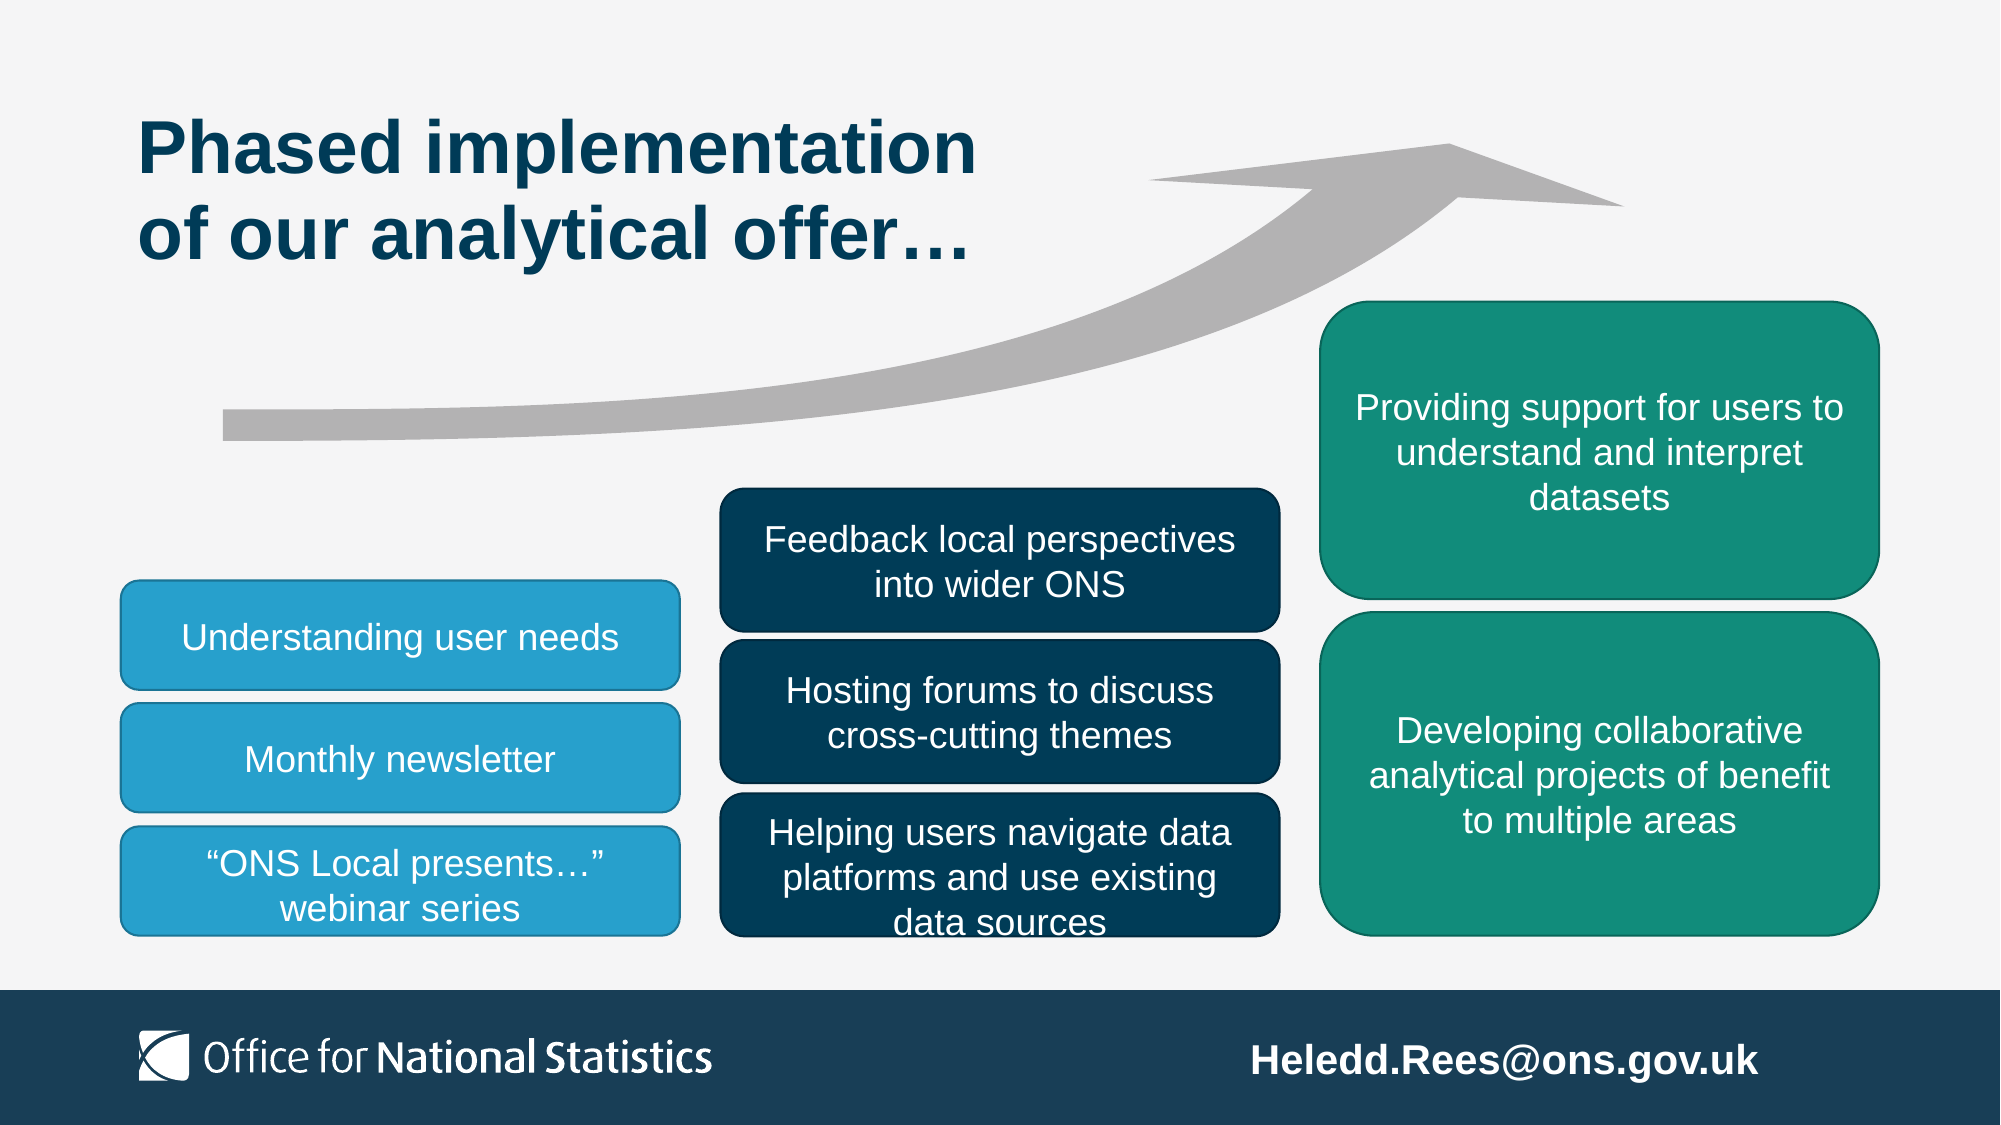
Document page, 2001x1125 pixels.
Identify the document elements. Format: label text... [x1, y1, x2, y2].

text_box [222, 143, 1625, 441]
text_box Hosting forums to discuss cross-cutting themes [720, 640, 1280, 784]
text_box Feedback local perspectives into wider ONS [720, 488, 1280, 632]
text_box Providing support for users to understand and interpret datasets [1320, 301, 1880, 600]
text_box Helping users navigate data platforms and use existing data sources [720, 793, 1280, 937]
text_box Understanding user needs [120, 580, 680, 690]
text_box Heledd.Rees@ons.gov.uk [1235, 1025, 1866, 1086]
text_box Developing collaborative analytical projects of benefit to multiple areas [1320, 612, 1880, 936]
text_box “ONS Local presents…” webinar series [120, 826, 680, 936]
text_box Monthly newsletter [120, 703, 680, 813]
title Phased implementation of our analytical offer… [137, 105, 1000, 279]
